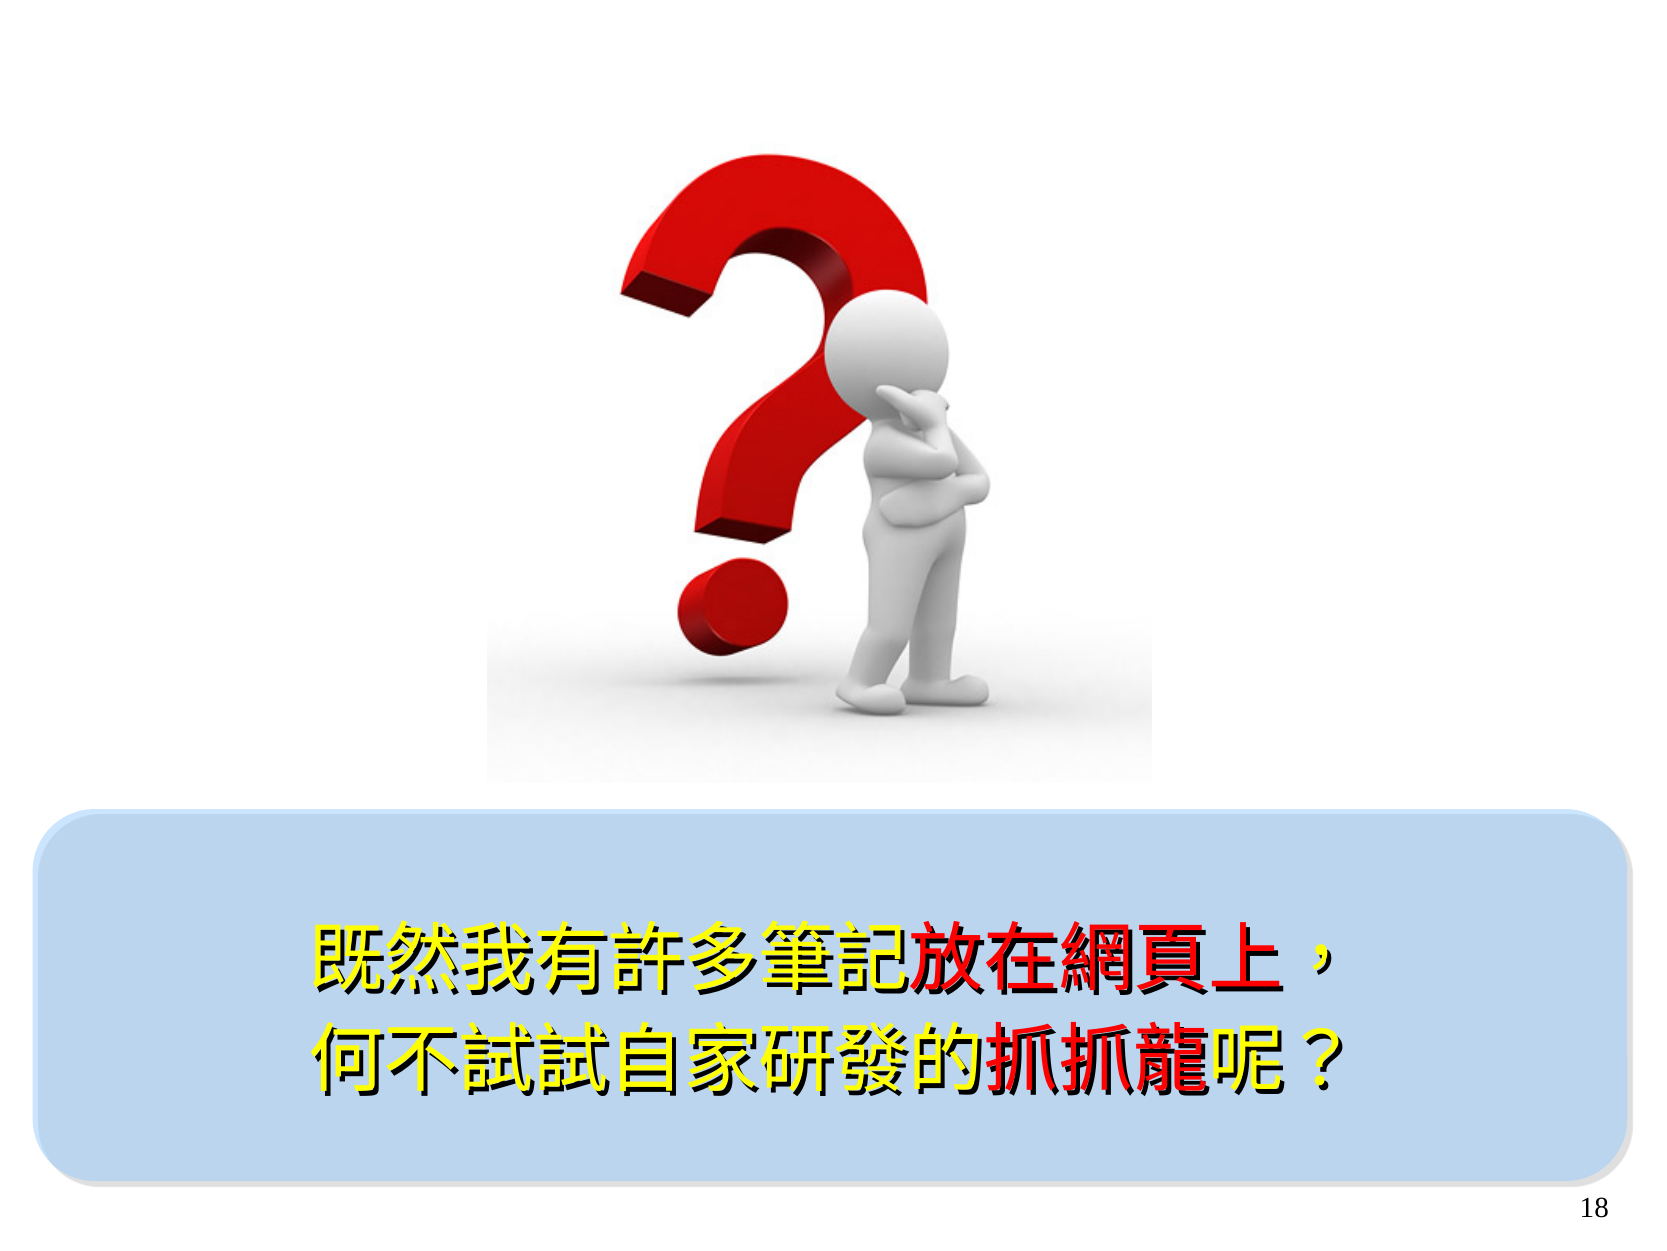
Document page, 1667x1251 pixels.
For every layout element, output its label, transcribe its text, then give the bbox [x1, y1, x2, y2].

title 既然我有許多筆記放在網頁上， 何不試試自家研發的抓抓龍呢？ [125, 848, 1542, 1152]
picture [487, 118, 1152, 783]
text_box [32, 809, 1628, 1182]
